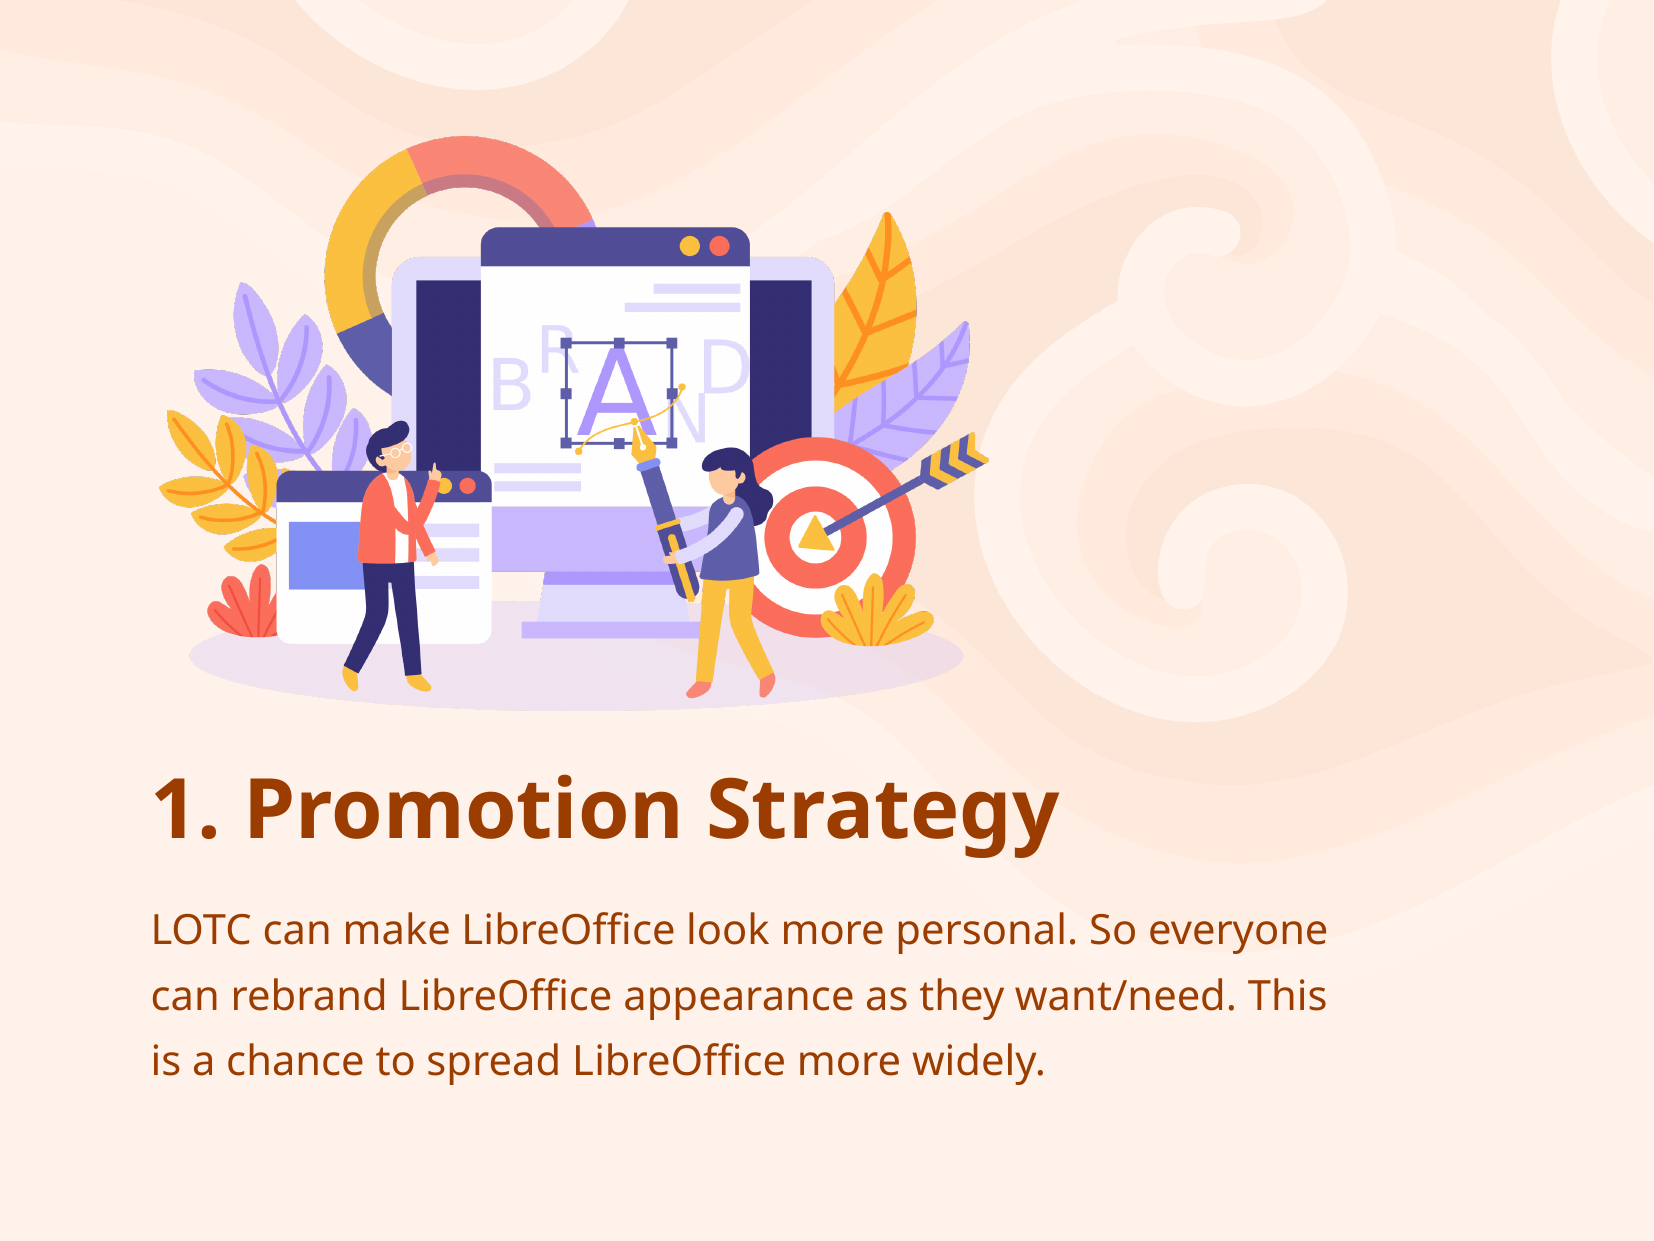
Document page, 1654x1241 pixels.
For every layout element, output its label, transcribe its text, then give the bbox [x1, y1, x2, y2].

text_box 1. Promotion Strategy [135, 742, 1471, 861]
picture [0, 0, 1654, 1241]
text_box LOTC can make LibreOffice look more personal. So everyone can rebrand LibreOffice appearance as they want/need. This is a chance to spread LibreOffice more widely. [135, 883, 1371, 1097]
